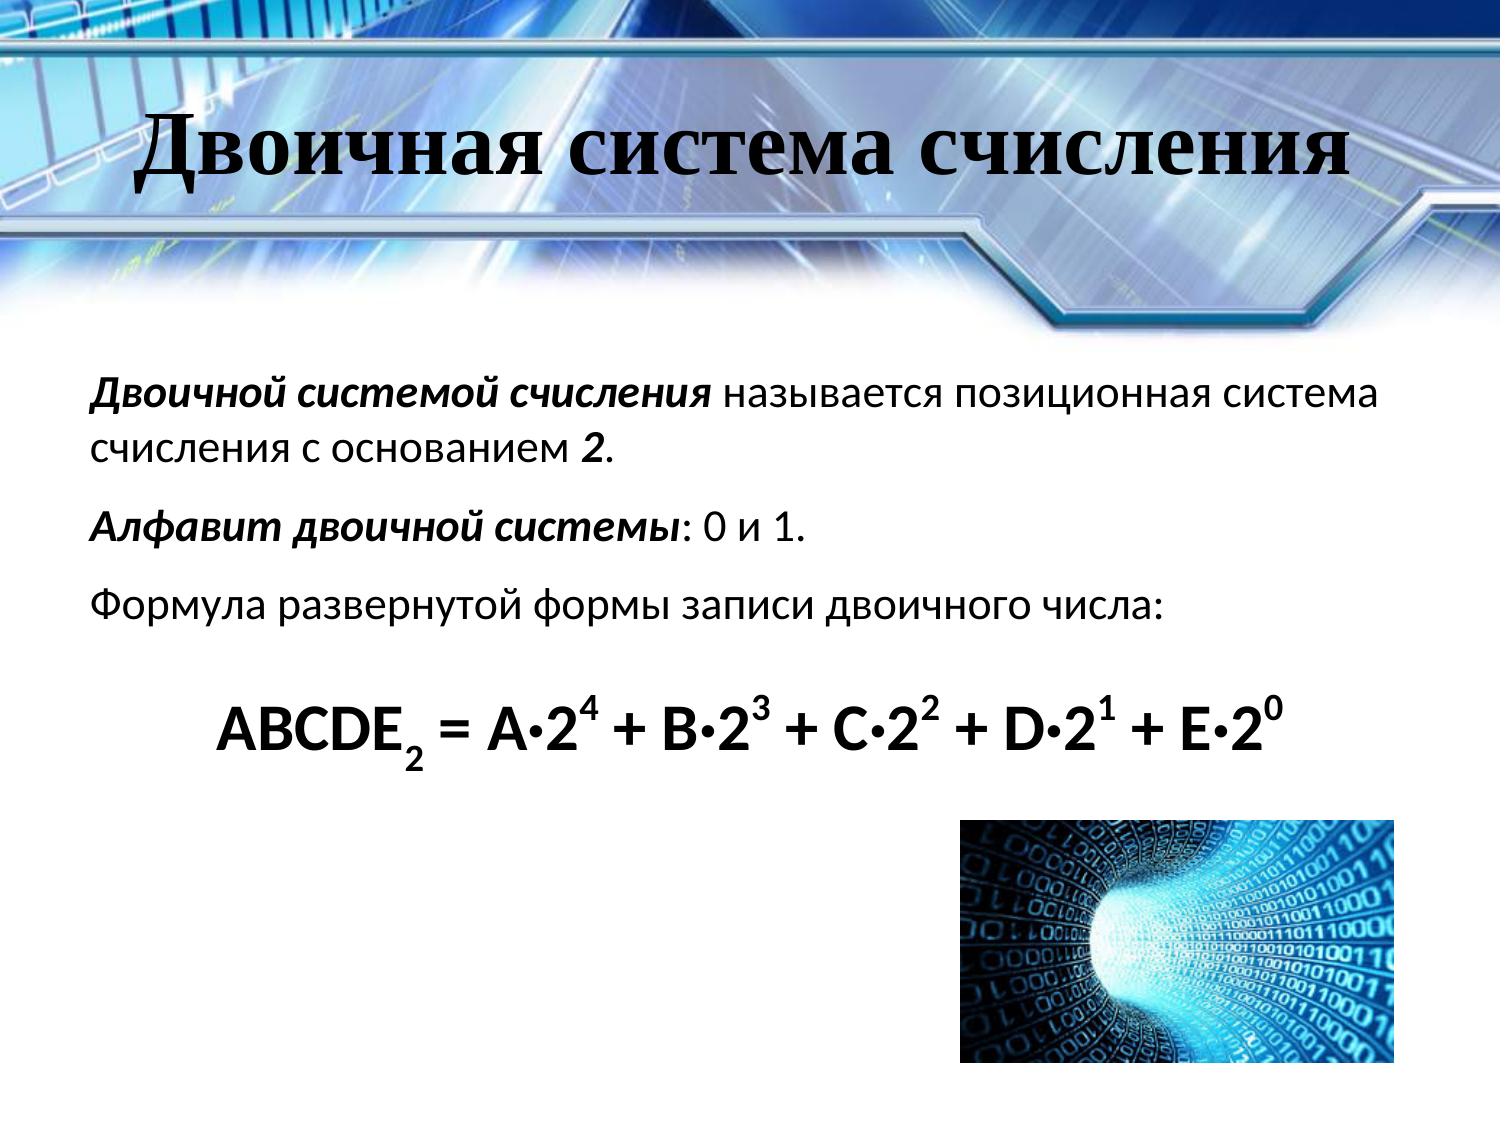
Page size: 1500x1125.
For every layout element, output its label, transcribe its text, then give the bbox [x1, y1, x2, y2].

list Двоичной системой счисления называется позиционная система счисления с основанием 2. Алфавит двоичной системы: 0 и 1. Формула развернутой формы записи двоичного числа: ABCDE2 = A·24 + B·23 + C·22 + D·21 + E·20 [75, 354, 1426, 1028]
title Двоичная система счисления [106, 75, 1382, 201]
picture [0, 0, 1500, 1125]
